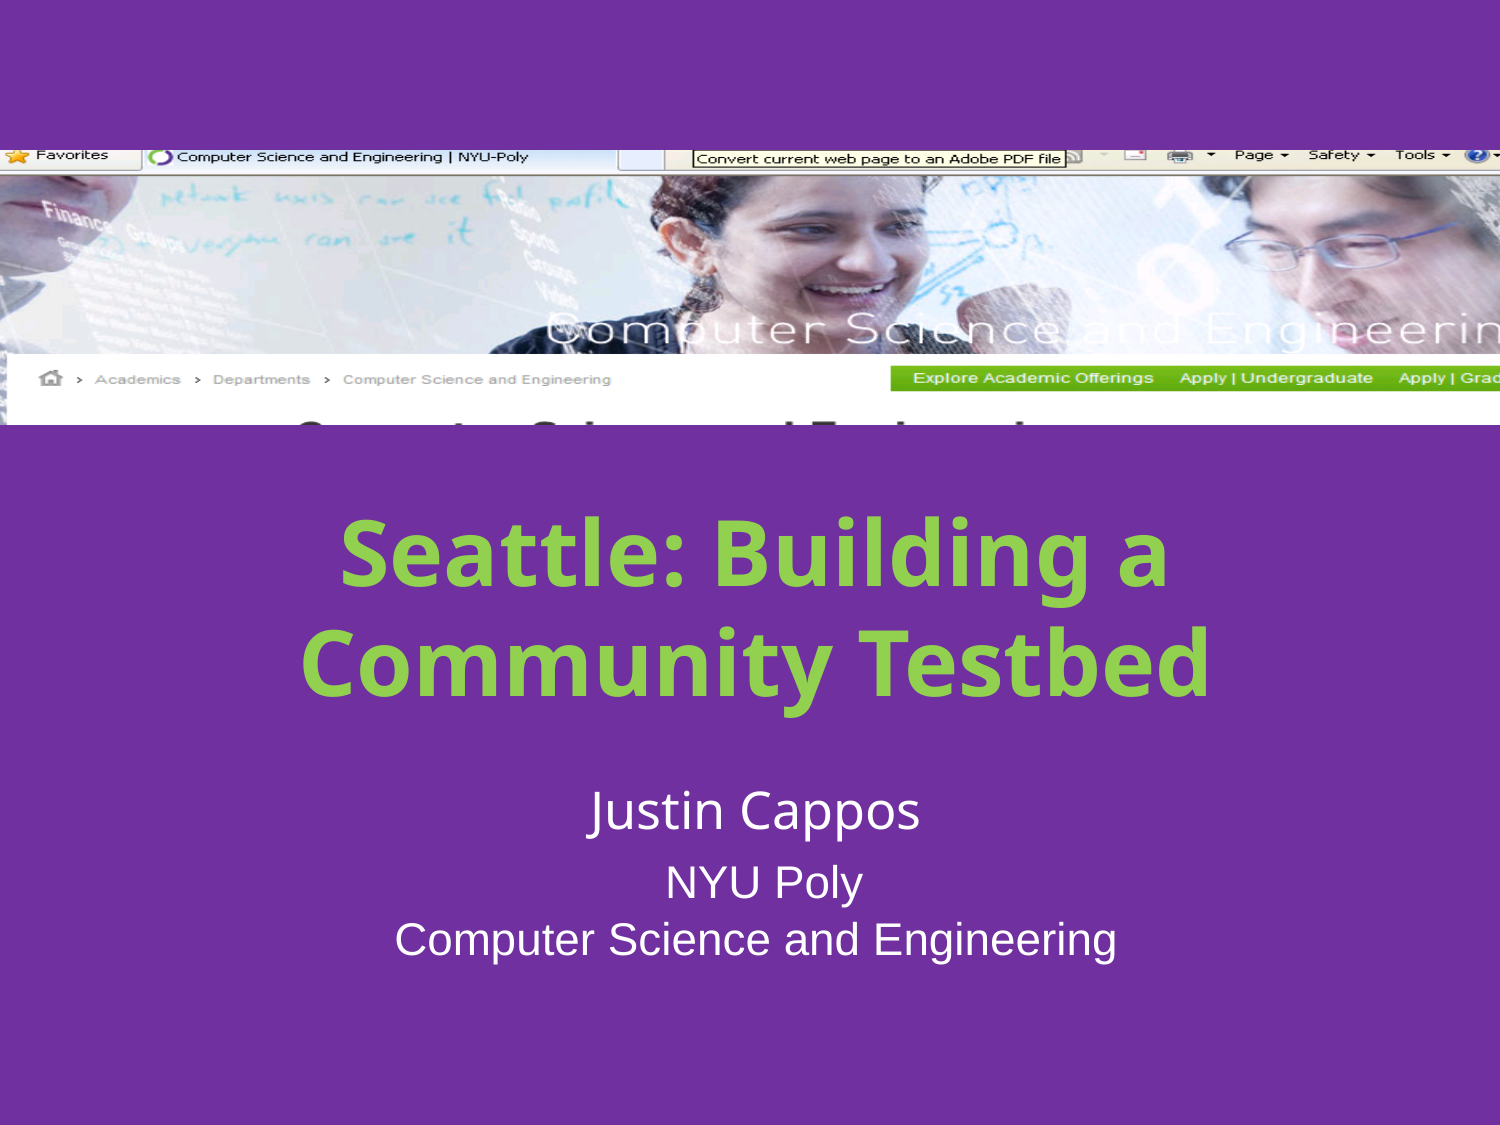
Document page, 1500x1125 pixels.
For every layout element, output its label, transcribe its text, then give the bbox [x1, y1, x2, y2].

text_box [0, 425, 1500, 1125]
text_box Seattle: Building a Community Testbed Justin Cappos NYU Poly Computer Science and Engineering [137, 487, 1375, 973]
picture [0, 149, 1500, 425]
text_box [0, 0, 1500, 149]
